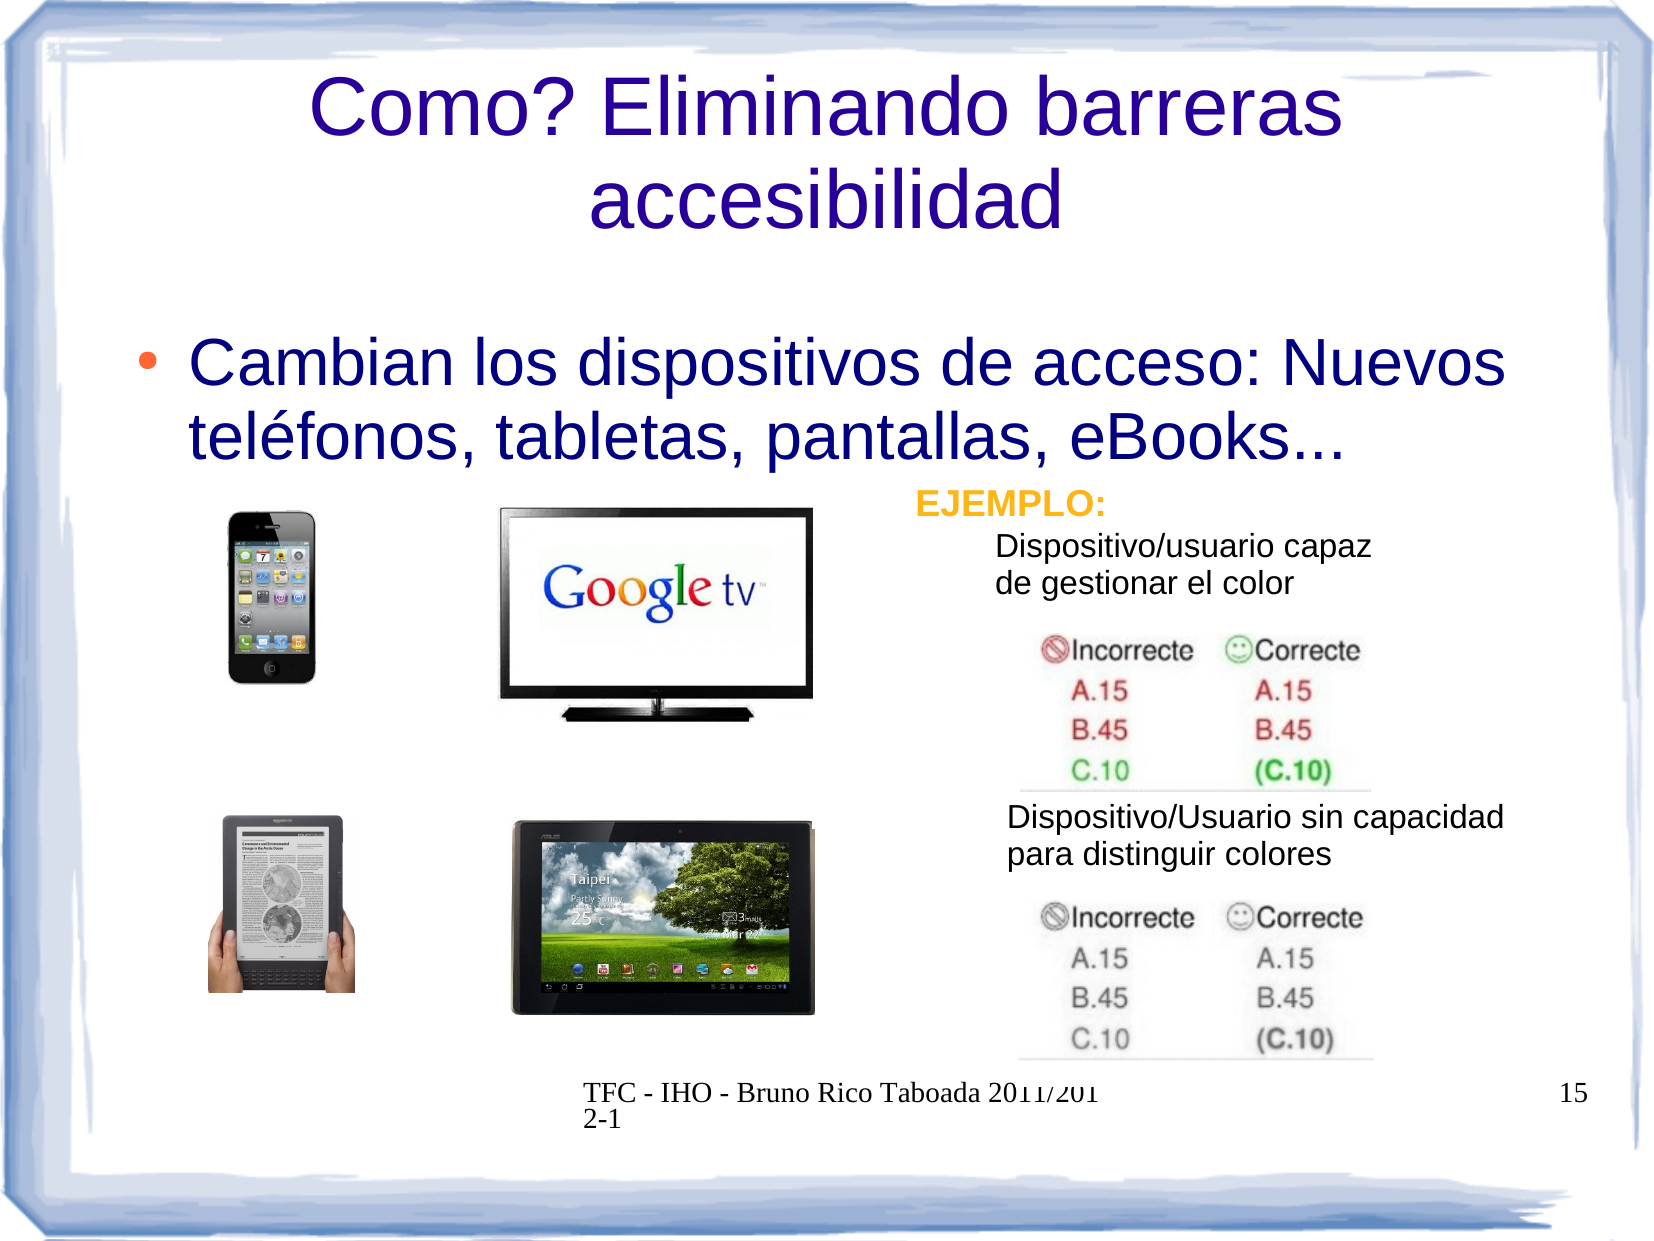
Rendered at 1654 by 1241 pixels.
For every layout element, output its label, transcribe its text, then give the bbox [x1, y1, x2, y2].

text_box Dispositivo/Usuario sin capacidad para distinguir colores [992, 791, 1560, 886]
list Cambian los dispositivos de acceso: Nuevos teléfonos, tabletas, pantallas, eBooks... [118, 324, 1571, 1167]
picture [0, 0, 1654, 1241]
text_box EJEMPLO: [900, 474, 1123, 532]
title Como? Eliminando barreras accesibilidad [82, 49, 1571, 257]
text_box Dispositivo/usuario capaz de gestionar el color [980, 519, 1418, 609]
